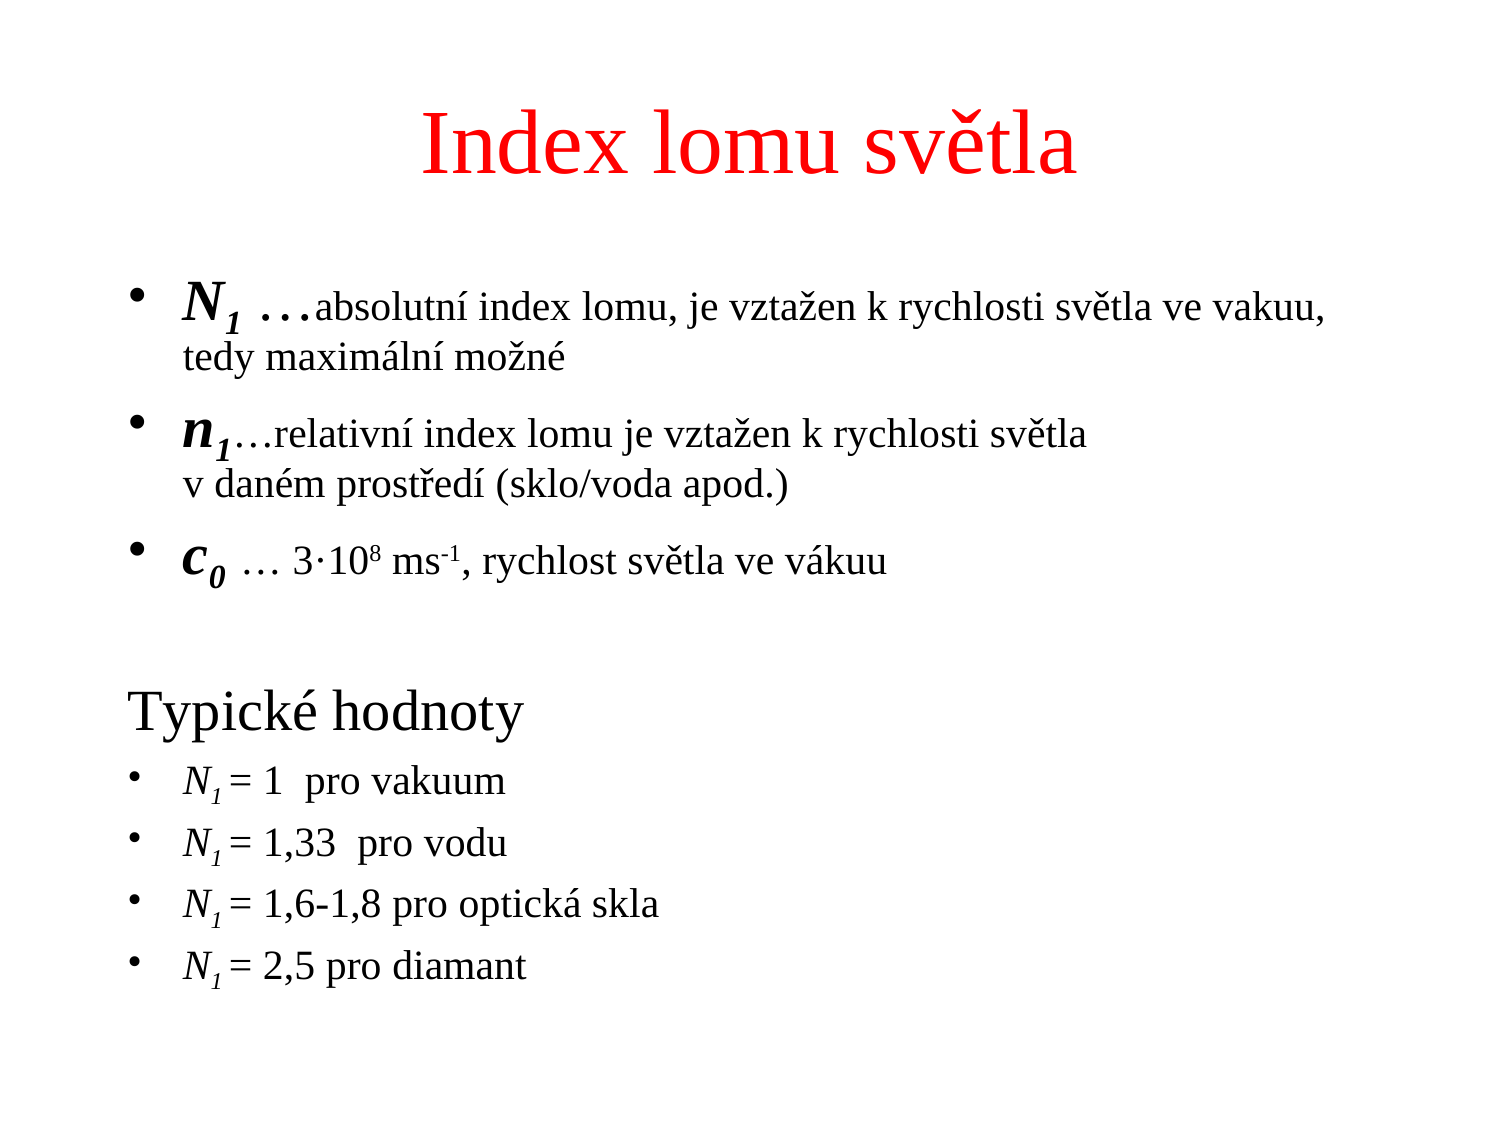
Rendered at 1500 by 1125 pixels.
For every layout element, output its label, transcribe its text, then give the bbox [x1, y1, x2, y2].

list N1 …absolutní index lomu, je vztažen k rychlosti světla ve vakuu, tedy maximální možné n1…relativní index lomu je vztažen k rychlosti světla v daném prostředí (sklo/voda apod.) c0 … 3·108 ms-1, rychlost světla ve vákuu Typické hodnoty N1 = 1 pro vakuum N1 = 1,33 pro vodu N1 = 1,6-1,8 pro optická skla N1 = 2,5 pro diamant [112, 255, 1424, 1055]
title Index lomu světla [112, 42, 1388, 231]
